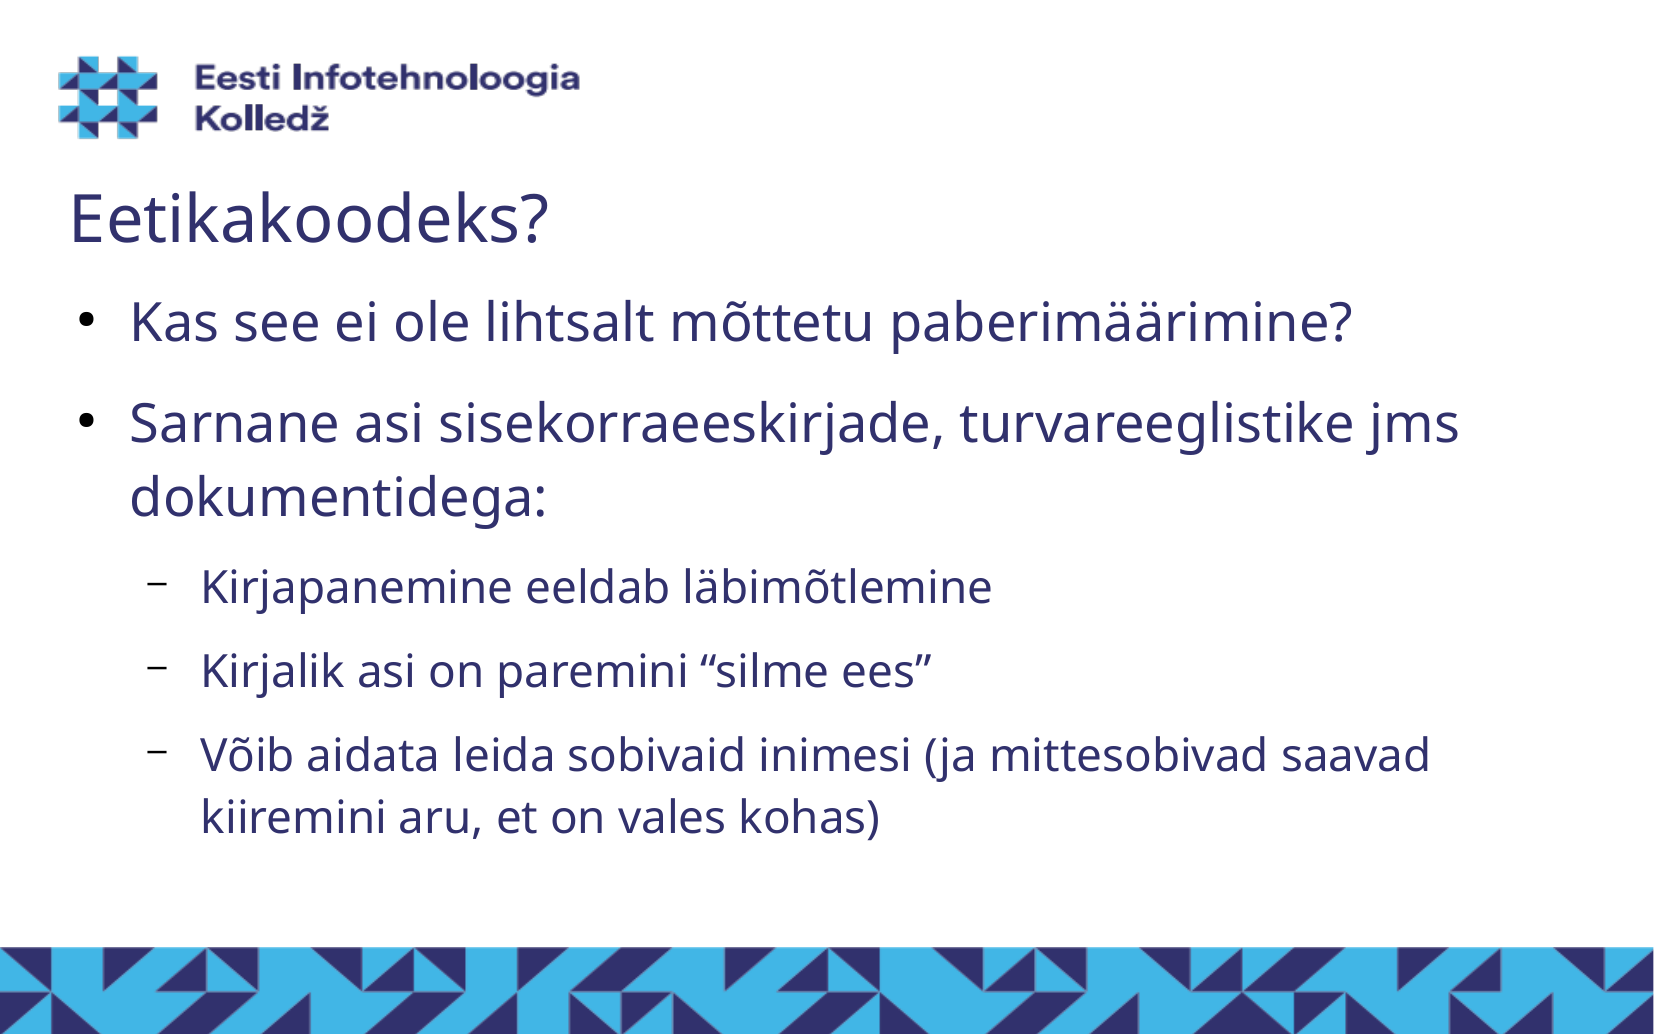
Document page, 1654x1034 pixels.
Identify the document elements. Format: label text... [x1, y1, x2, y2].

title Eetikakoodeks? [68, 147, 1536, 283]
list Kas see ei ole lihtsalt mõttetu paberimäärimine? Sarnane asi sisekorraeeskirjade, turvareeglistike jms dokumentidega: Kirjapanemine eeldab läbimõtlemine Kirjalik asi on paremini “silme ees” Võib aidata leida sobivaid inimesi (ja mittesobivad saavad kiiremini aru, et on vales kohas) [59, 283, 1595, 936]
